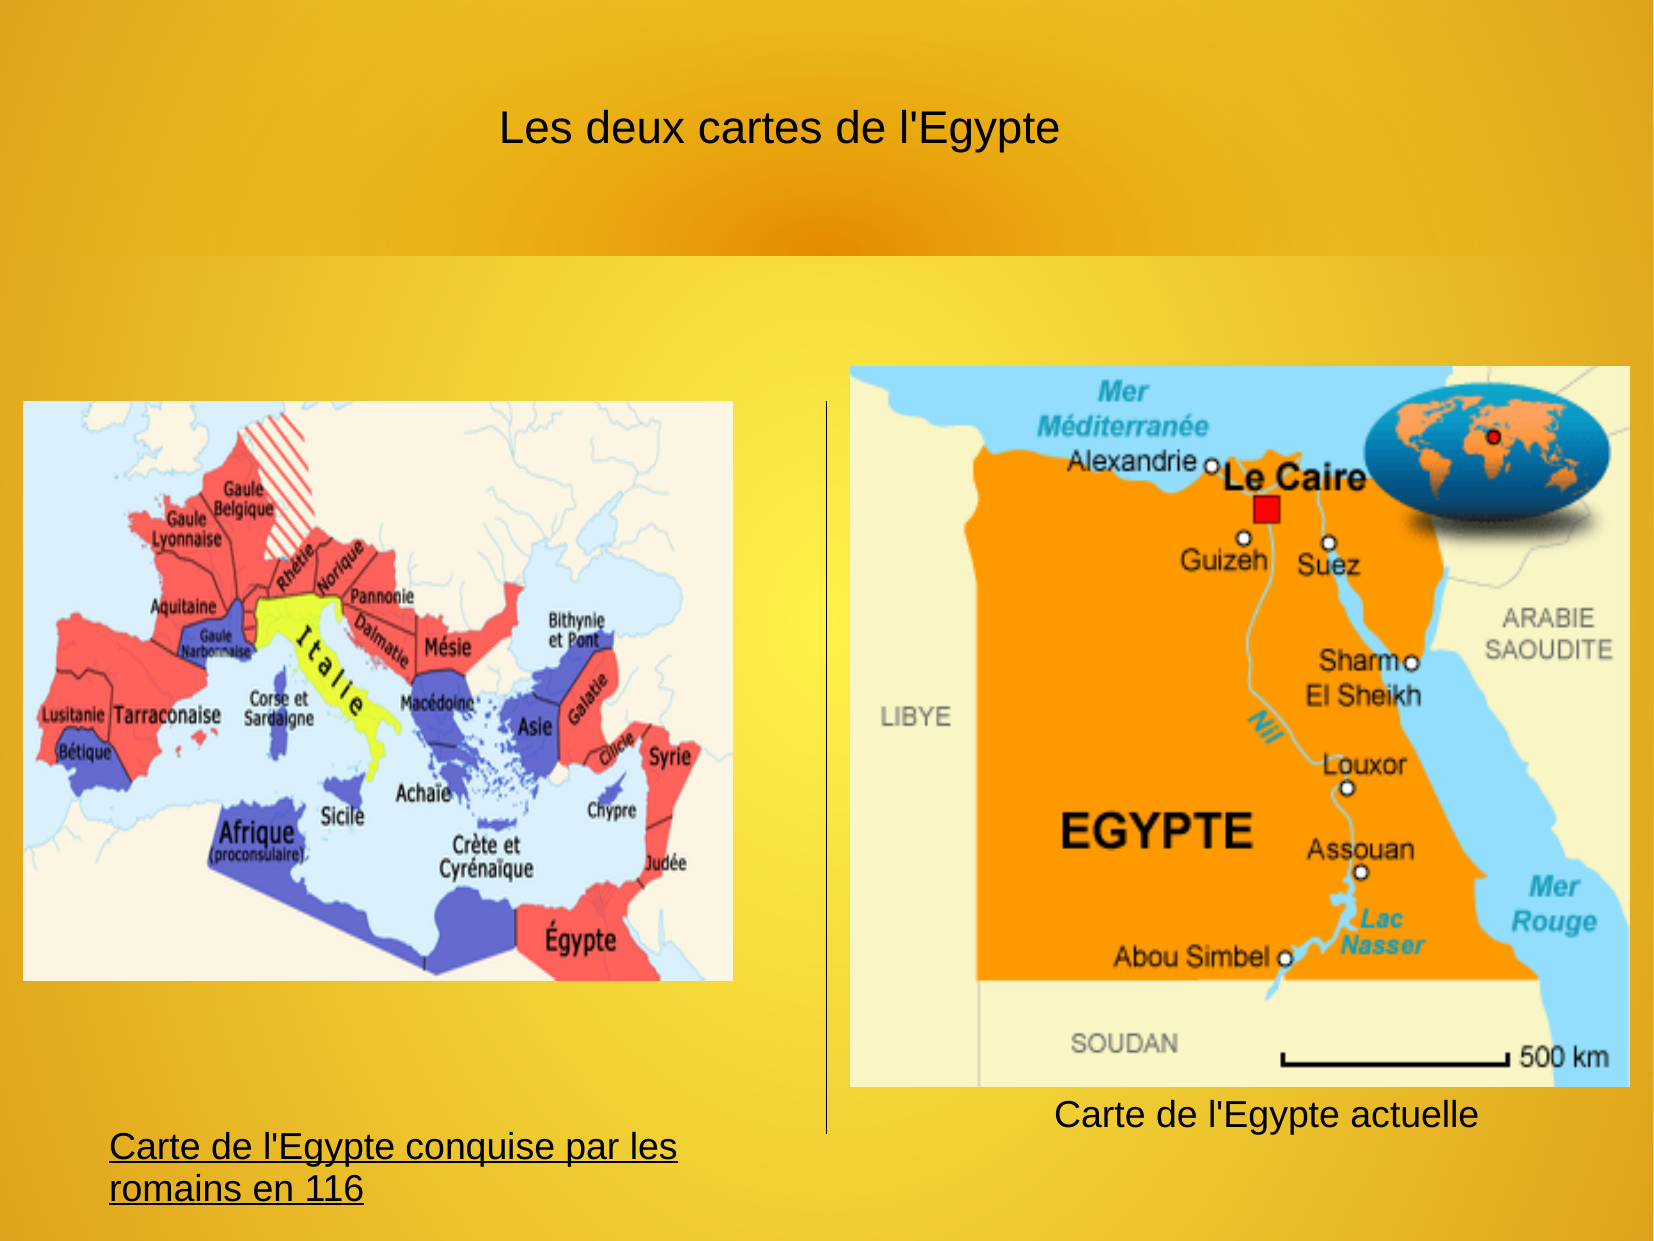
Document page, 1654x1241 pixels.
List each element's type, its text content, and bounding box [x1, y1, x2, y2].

text_box Carte de l'Egypte actuelle [1039, 1087, 1501, 1224]
text_box Les deux cartes de l'Egypte [484, 94, 1099, 183]
picture [850, 366, 1630, 1087]
picture [23, 401, 733, 981]
text_box Carte de l'Egypte conquise par les romains en 116 [94, 1117, 780, 1217]
text_box [472, 58, 1134, 154]
